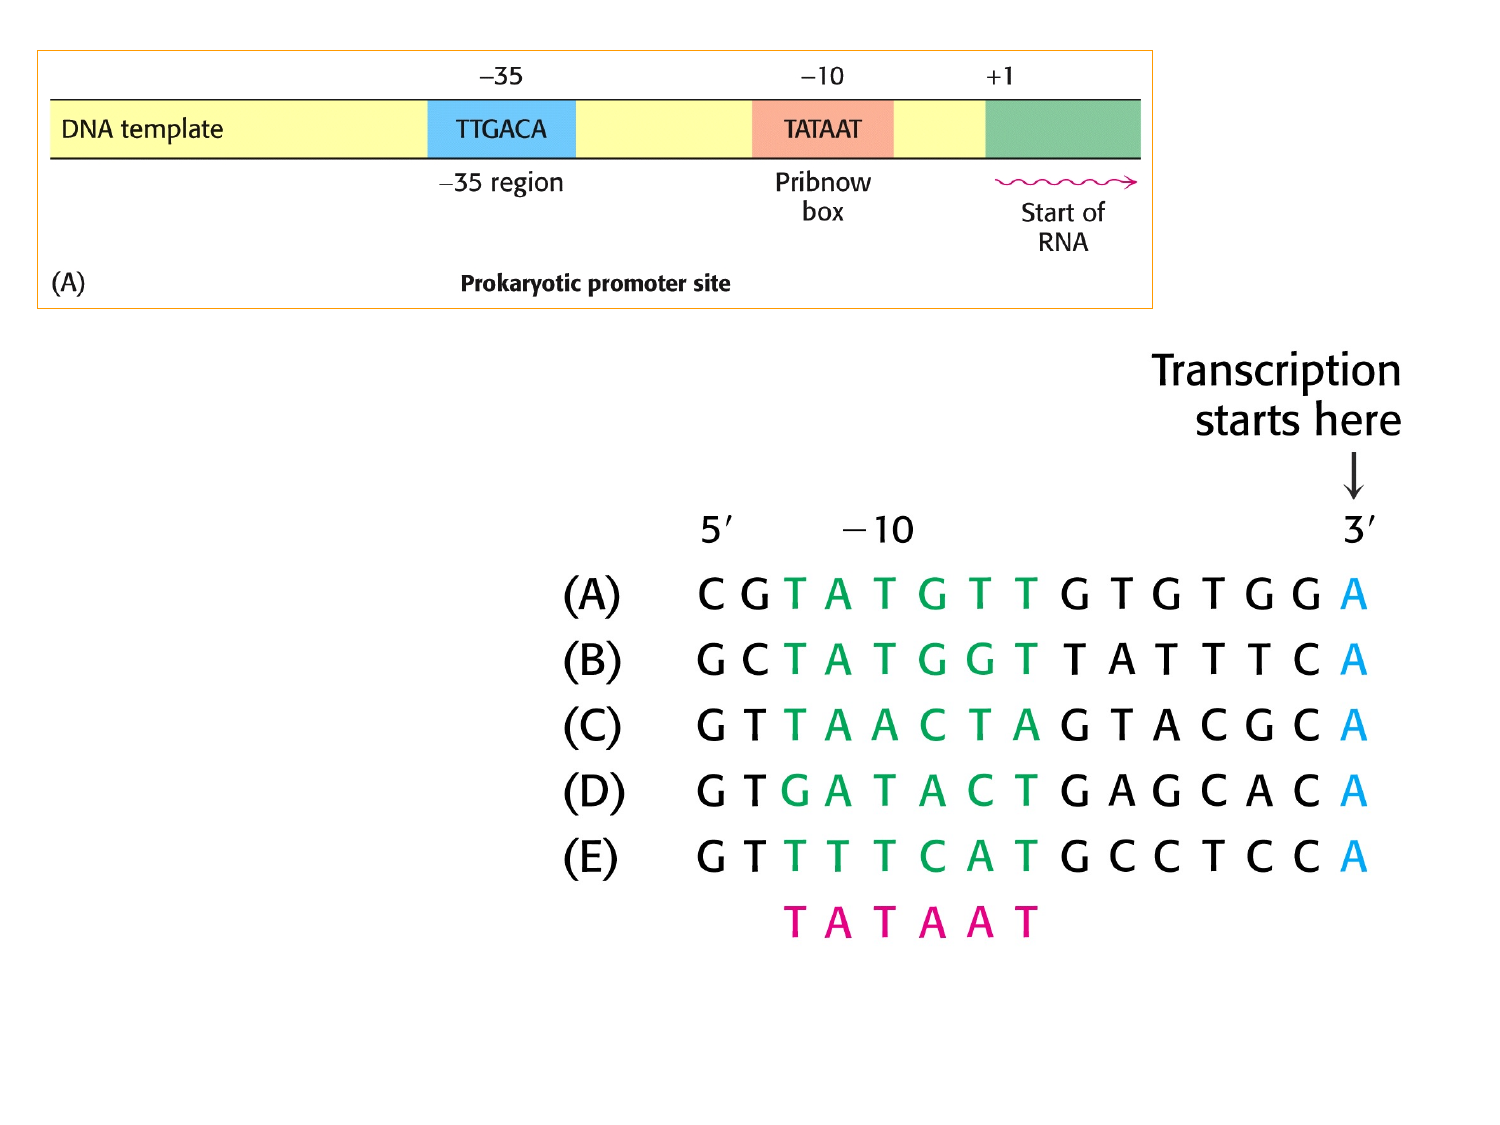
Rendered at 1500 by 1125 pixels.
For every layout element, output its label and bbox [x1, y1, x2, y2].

picture [537, 326, 1424, 961]
picture [37, 49, 1152, 308]
